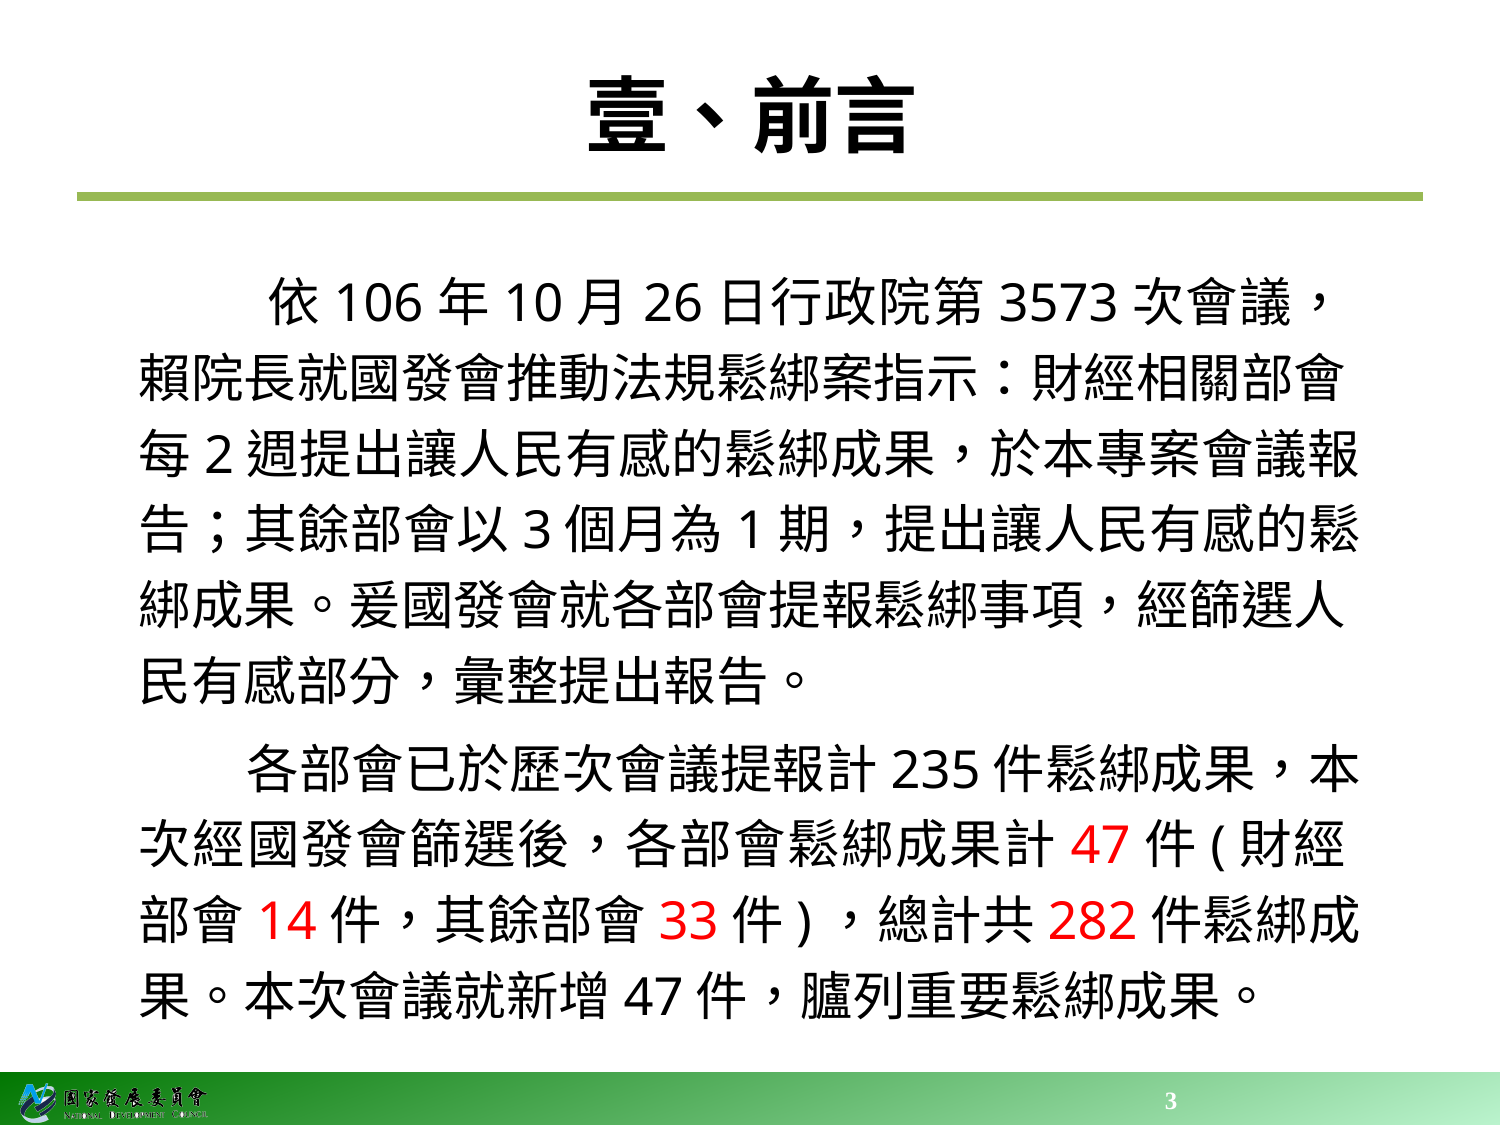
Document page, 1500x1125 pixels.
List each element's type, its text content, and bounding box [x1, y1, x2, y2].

text_box 3 [1149, 1069, 1500, 1125]
title 壹、前言 [76, 19, 1427, 207]
list 依106年10月26日行政院第3573次會議，賴院長就國發會推動法規鬆綁案指示：財經相關部會每2週提出讓人民有感的鬆綁成果，於本專案會議報告；其餘部會以3個月為1期，提出讓人民有感的鬆綁成果。爰國發會就各部會提報鬆綁事項，經篩選人民有感部分，彙整提出報告。 各部會已於歷次會議提報計235件鬆綁成果，本次經國發會篩選後，各部會鬆綁成果計47件(財經部會14件，其餘部會33件)，總計共282件鬆綁成果。本次會議就新增47件，臚列重要鬆綁成果。 [123, 243, 1377, 1059]
